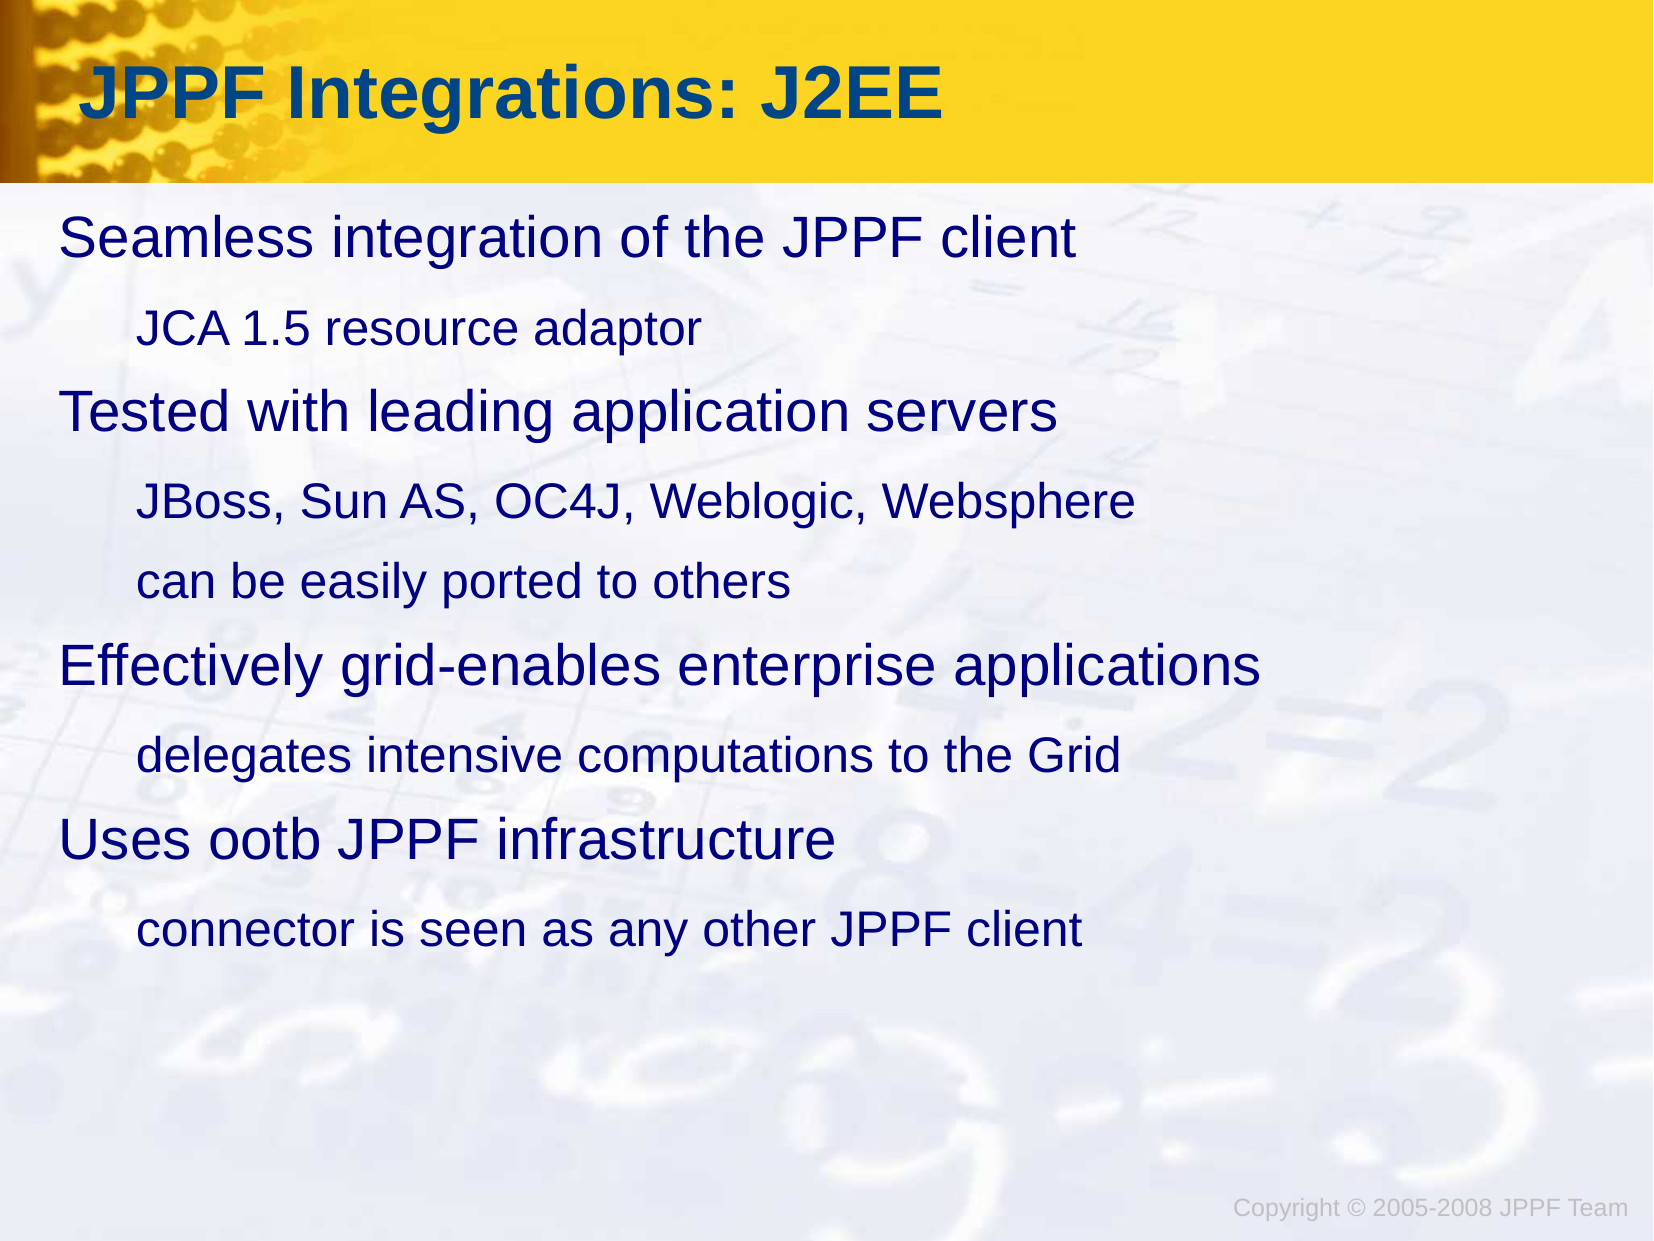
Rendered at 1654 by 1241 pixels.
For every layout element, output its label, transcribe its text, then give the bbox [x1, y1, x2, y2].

title JPPF Integrations: J2EE [78, 25, 1567, 161]
picture [0, 0, 1654, 1241]
list Seamless integration of the JPPF client JCA 1.5 resource adaptor Tested with leading application servers JBoss, Sun AS, OC4J, Weblogic, Websphere can be easily ported to others Effectively grid-enables enterprise applications delegates intensive computations to the Grid Uses ootb JPPF infrastructure connector is seen as any other JPPF client [41, 205, 1529, 1111]
